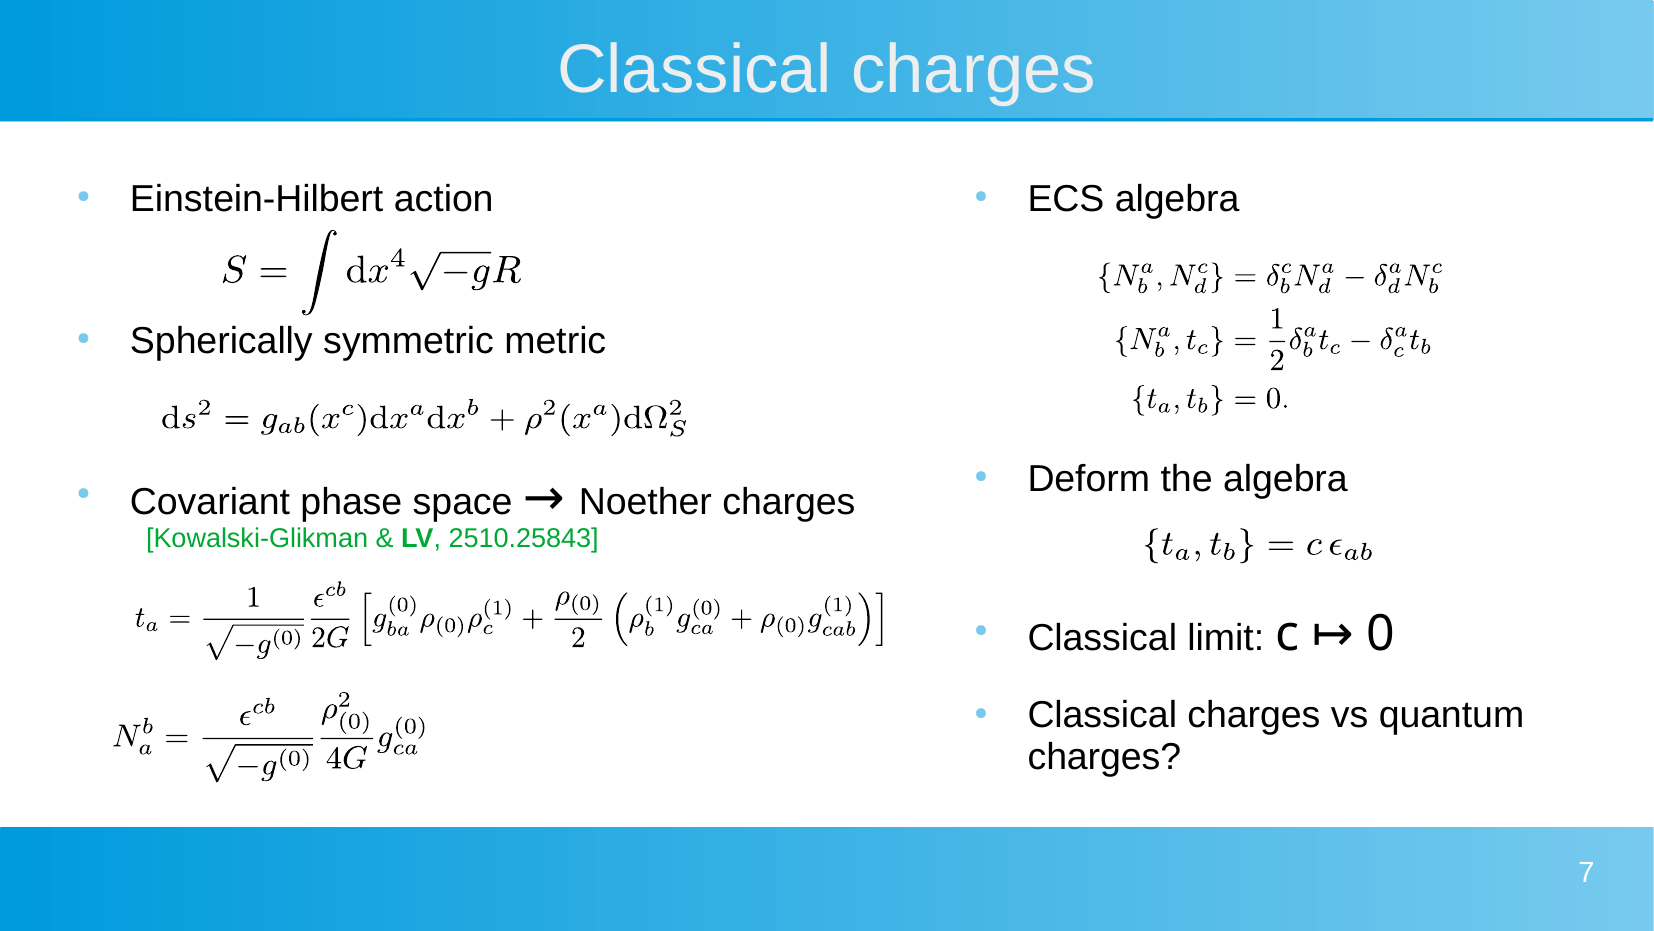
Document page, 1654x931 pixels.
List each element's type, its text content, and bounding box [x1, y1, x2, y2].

list Einstein-Hilbert action Spherically symmetric metric Covariant phase space → Noether charges [59, 177, 901, 768]
picture [1096, 262, 1442, 416]
picture [110, 690, 426, 784]
picture [161, 399, 687, 437]
picture [133, 580, 884, 662]
text_box [Kowalski-Glikman & LV, 2510.25843] [131, 515, 614, 561]
list ECS algebra Deform the algebra Classical limit: c ↦ 0 Classical charges vs quantum charges? [956, 177, 1613, 768]
picture [220, 229, 521, 316]
title Classical charges [59, 29, 1595, 108]
picture [1140, 527, 1374, 565]
